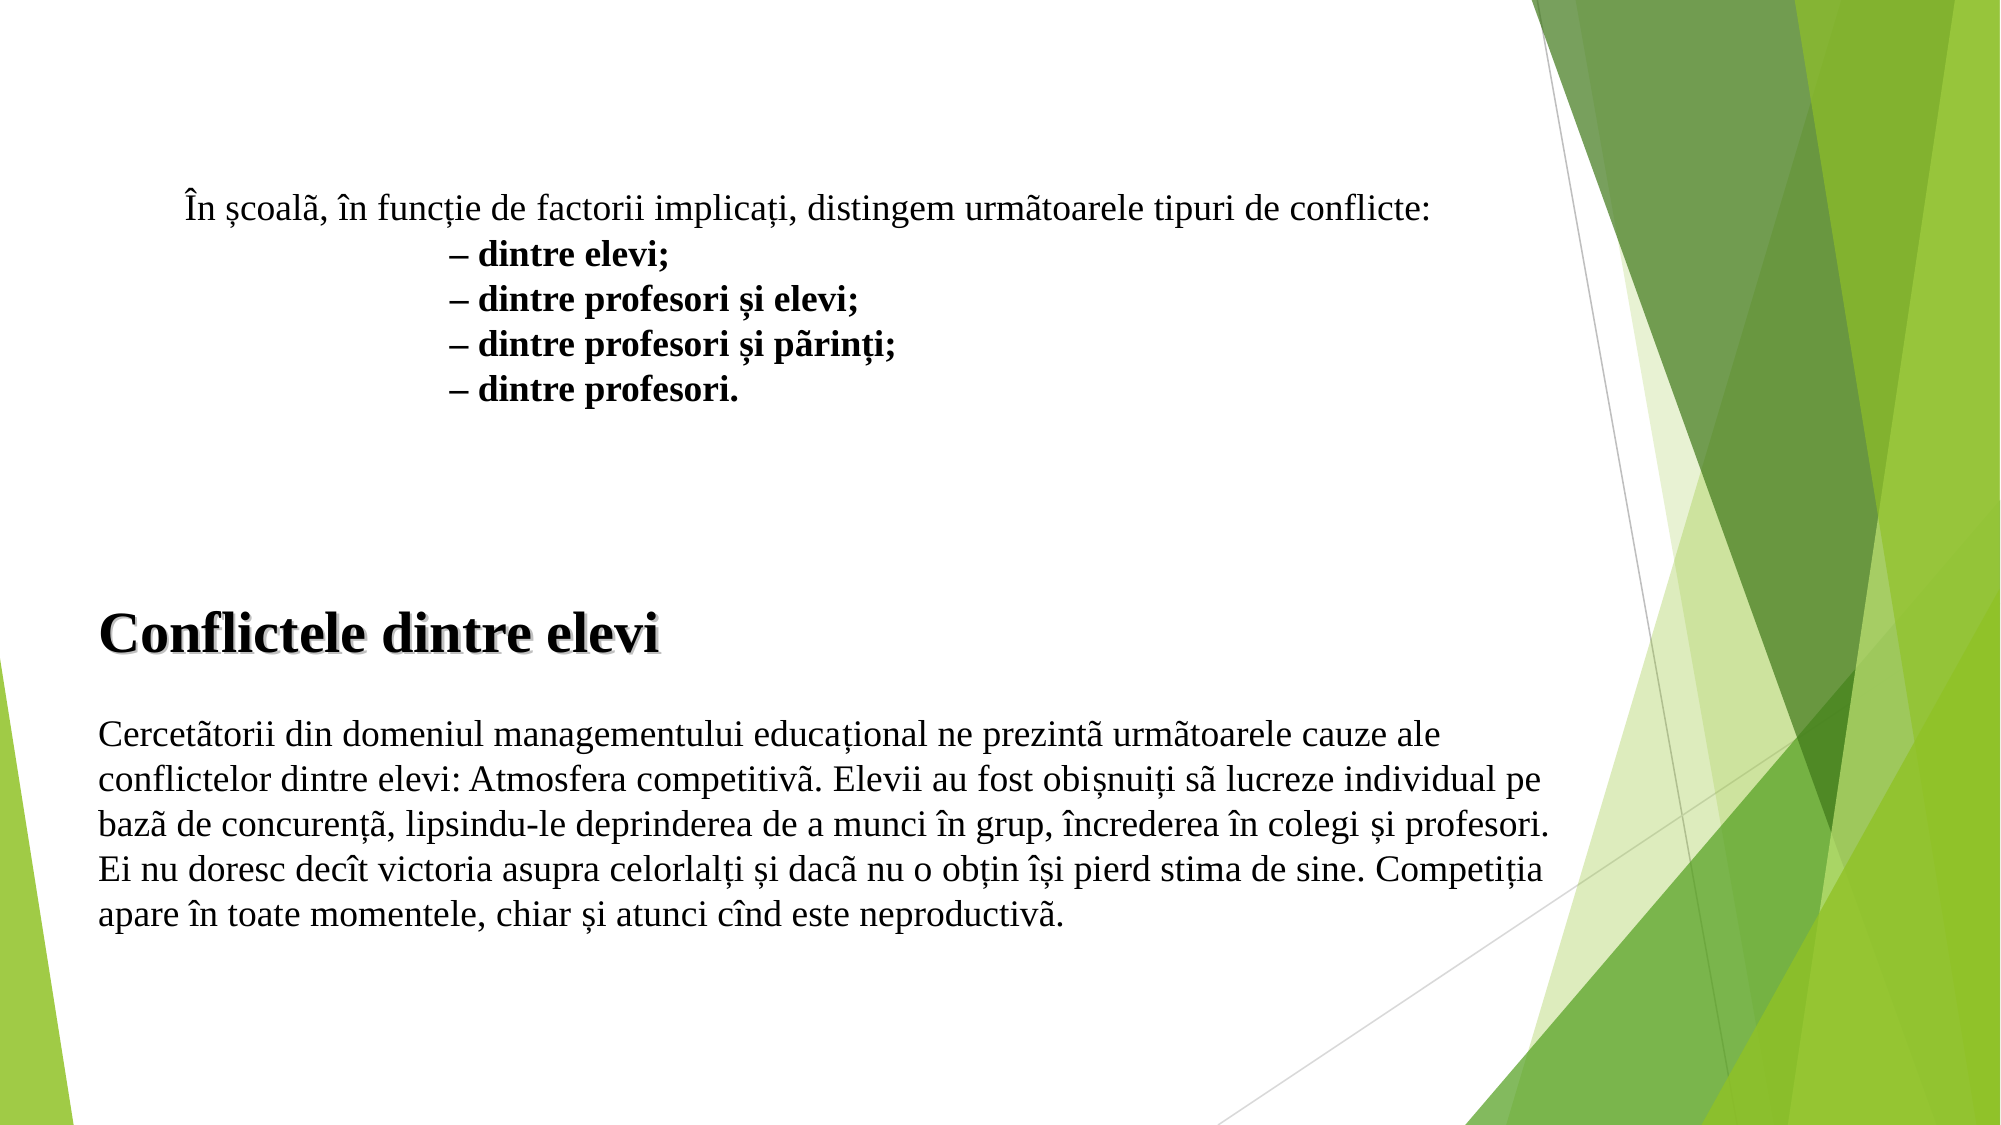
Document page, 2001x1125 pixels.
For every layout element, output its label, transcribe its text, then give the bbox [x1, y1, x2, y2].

text_box În școalã, în funcție de factorii implicați, distingem urmãtoarele tipuri de conflicte: – dintre elevi; – dintre profesori și elevi; – dintre profesori și pãrinți; – dintre profesori. Conflictele dintre elevi Cercetãtorii din domeniul managementului educațional ne prezintã urmãtoarele cauze ale conflictelor dintre elevi: Atmosfera competitivã. Elevii au fost obișnuiți sã lucreze individual pe bazã de concurențã, lipsindu-le deprinderea de a munci în grup, încrederea în colegi și profesori. Ei nu doresc decît victoria asupra celorlalți și dacã nu o obțin își pierd stima de sine. Competiția apare în toate momentele, chiar și atunci cînd este neproductivã. [83, 171, 1581, 995]
